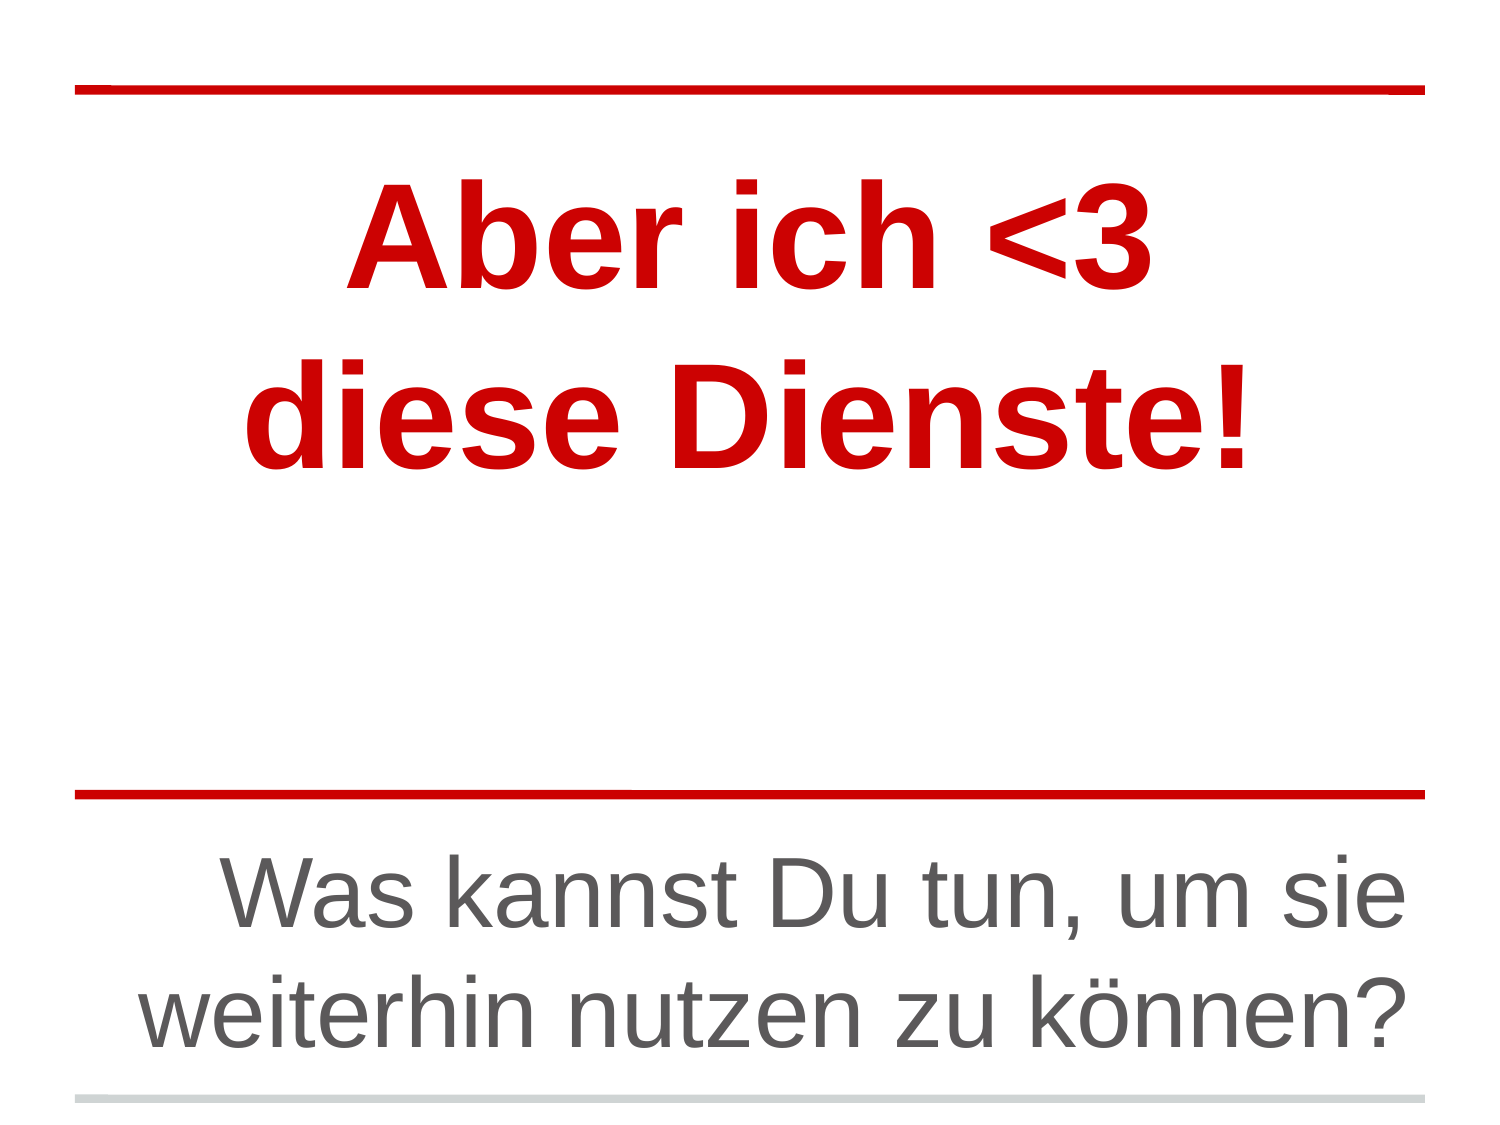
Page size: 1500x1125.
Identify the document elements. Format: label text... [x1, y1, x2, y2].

title Aber ich <3 diese Dienste! [75, 123, 1425, 782]
subtitle Was kannst Du tun, um sie weiterhin nutzen zu können? [75, 812, 1425, 1083]
